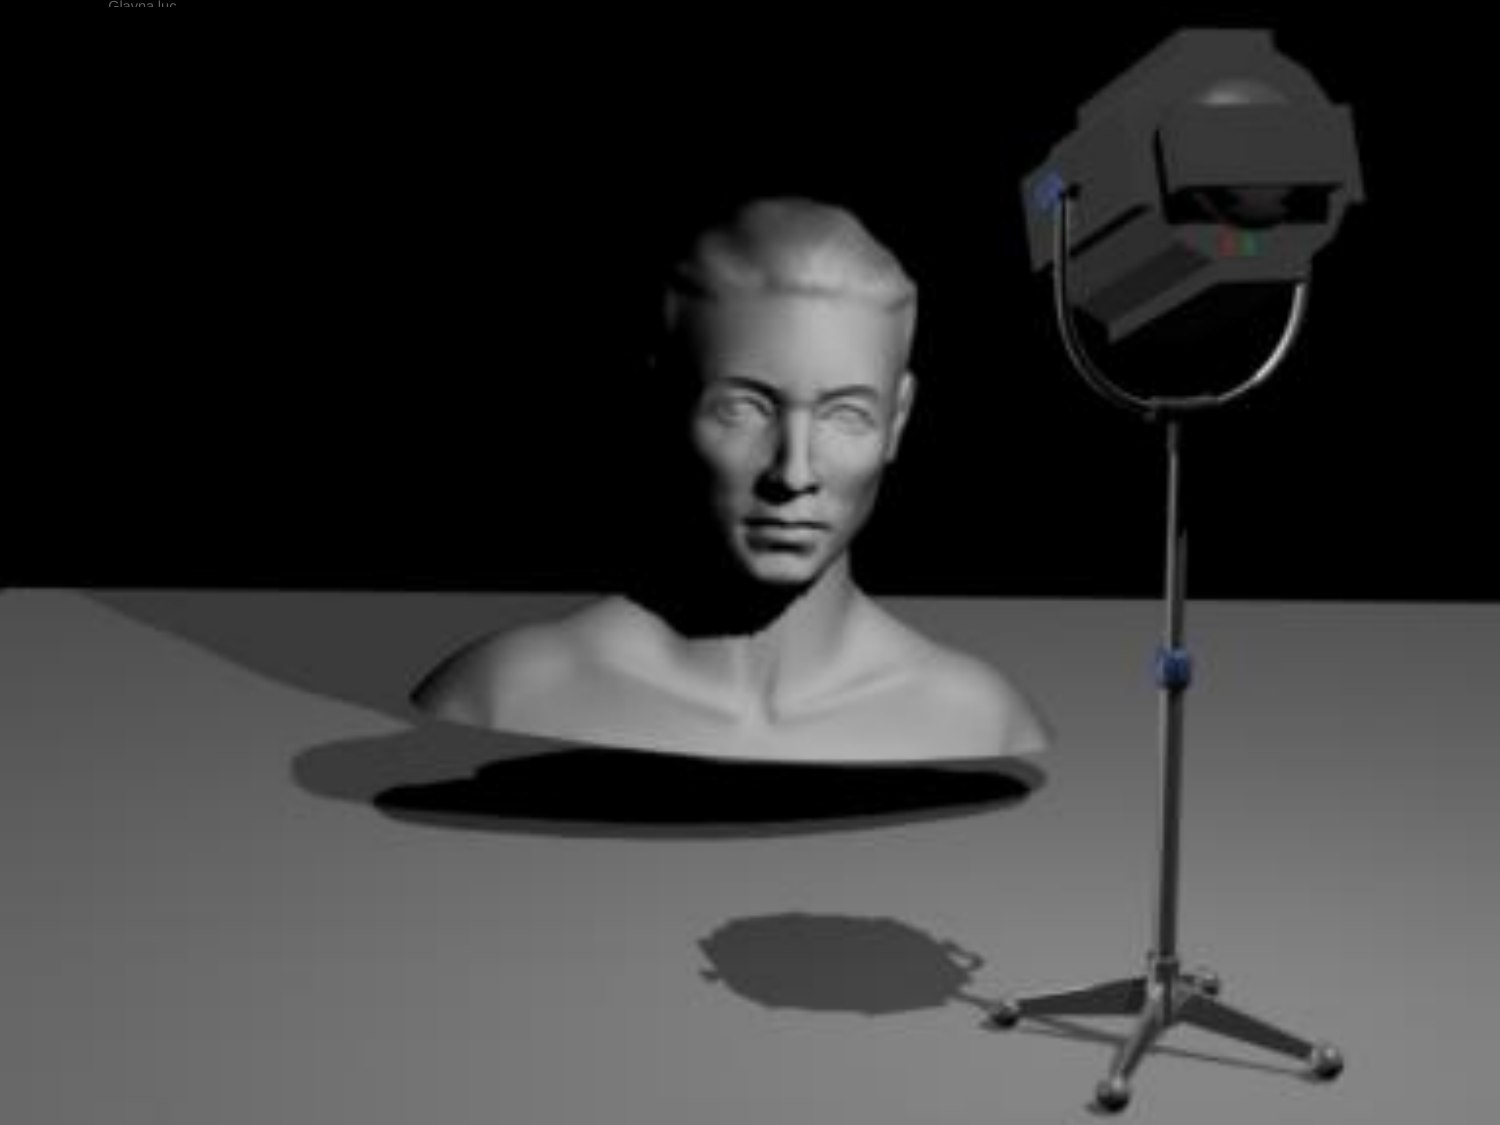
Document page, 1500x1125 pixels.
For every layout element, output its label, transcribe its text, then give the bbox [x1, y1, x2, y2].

picture [0, 7, 1500, 1125]
title Glavna luc [0, 0, 286, 7]
